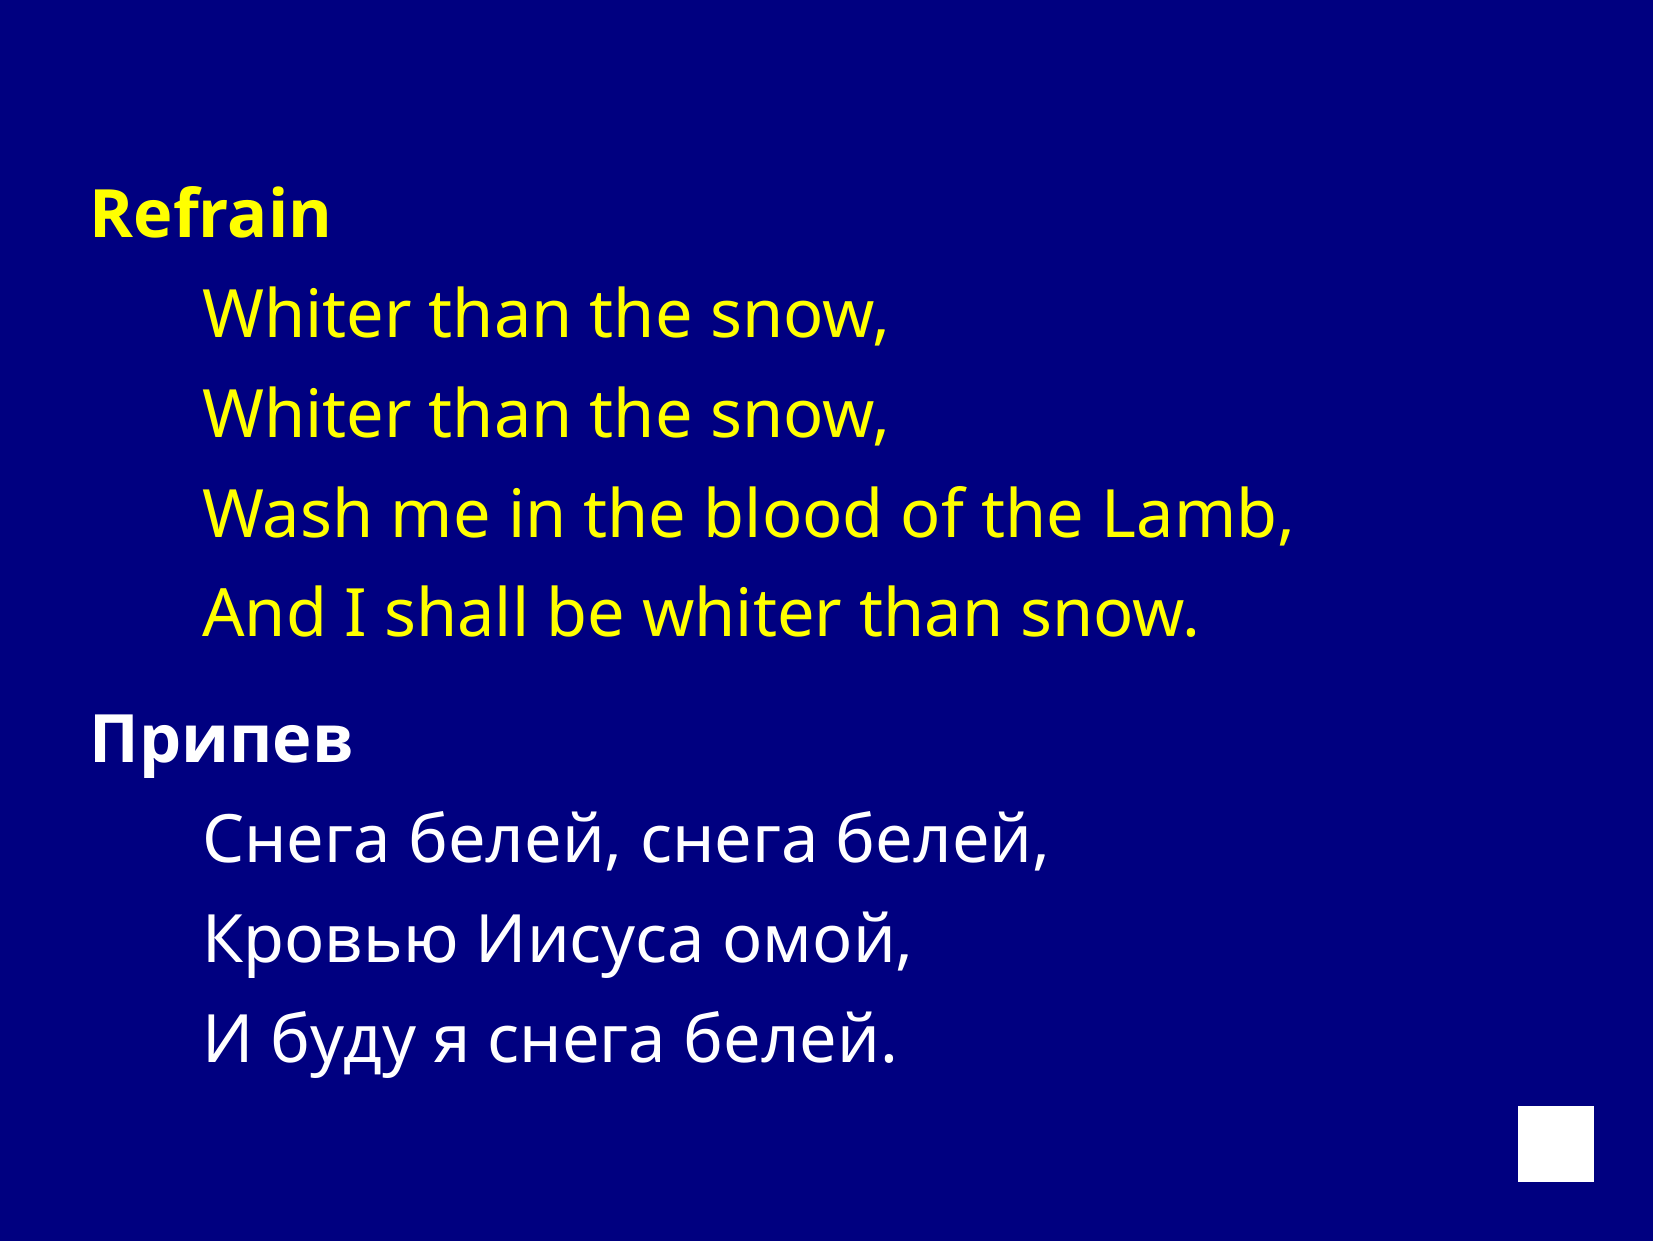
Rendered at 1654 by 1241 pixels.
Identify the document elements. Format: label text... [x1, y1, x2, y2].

text_box Refrain Whiter than the snow, Whiter than the snow, Wash me in the blood of the Lamb, And I shall be whiter than snow. [75, 150, 1576, 638]
text_box [1518, 1106, 1594, 1182]
text_box Припев Снега белей, снега белей, Кровью Иисуса омой, И буду я снега белей. [75, 675, 1576, 1163]
